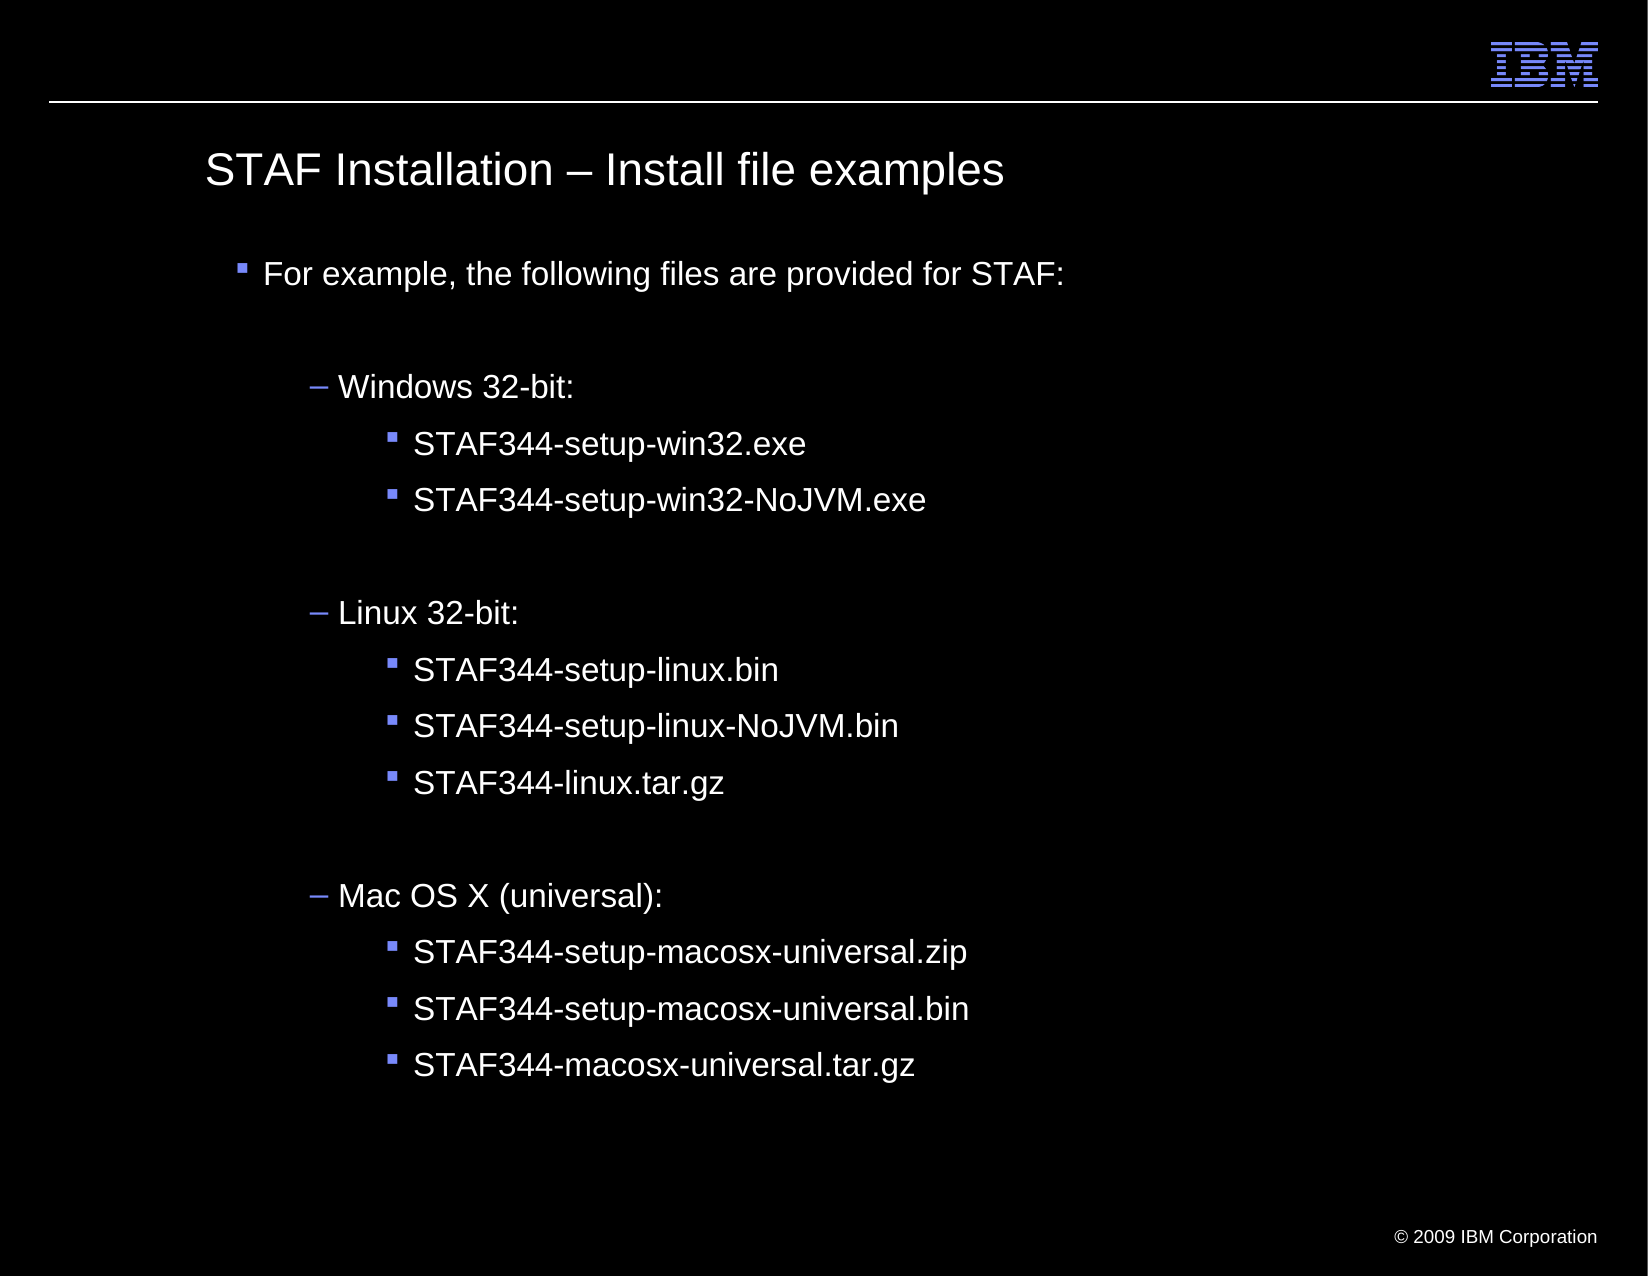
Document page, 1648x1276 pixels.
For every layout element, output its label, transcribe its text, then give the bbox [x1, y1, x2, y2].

picture [1491, 42, 1598, 87]
title STAF Installation – Install file examples [188, 137, 1648, 231]
text_box For example, the following files are provided for STAF: Windows 32-bit: STAF344-setup-win32.exe STAF344-setup-win32-NoJVM.exe Linux 32-bit: STAF344-setup-linux.bin STAF344-setup-linux-NoJVM.bin STAF344-linux.tar.gz Mac OS X (universal): STAF344-setup-macosx-universal.zip STAF344-setup-macosx-universal.bin STAF344-macosx-universal.tar.gz [235, 252, 1584, 1130]
